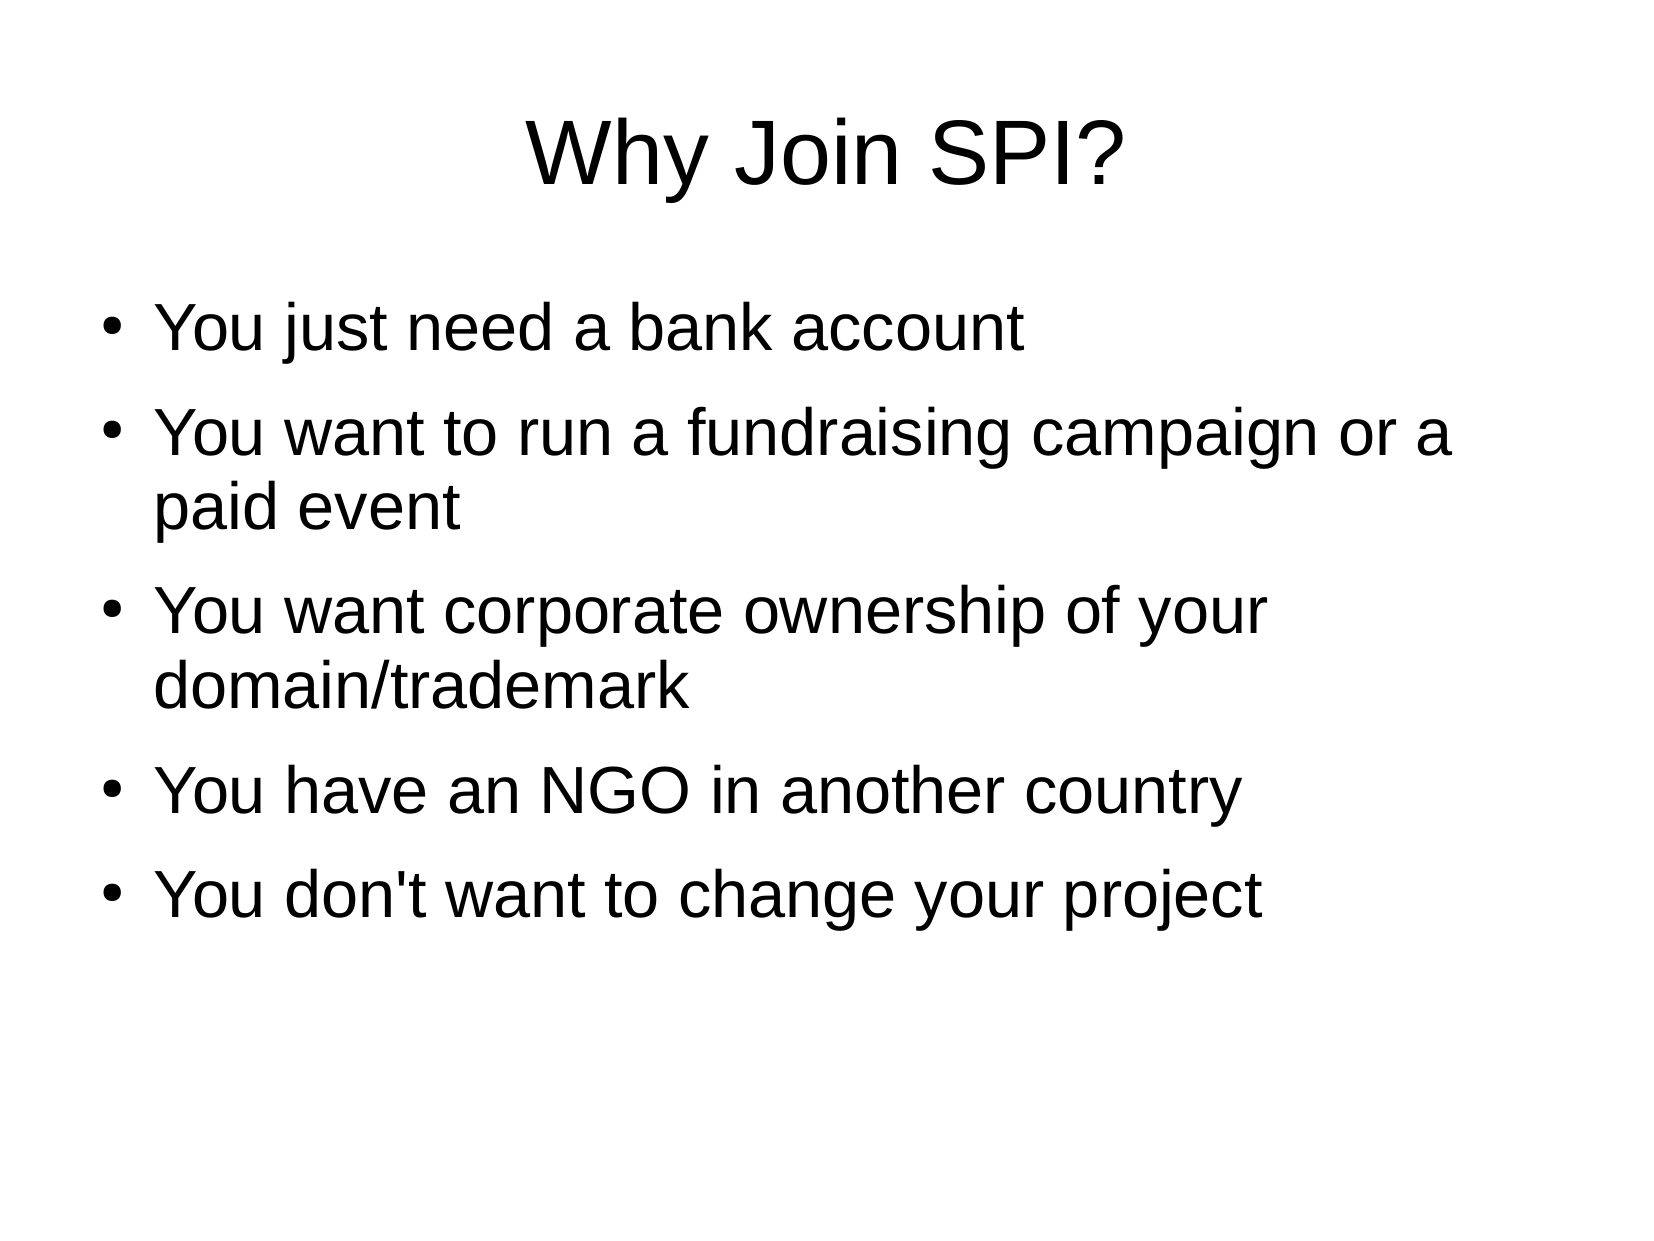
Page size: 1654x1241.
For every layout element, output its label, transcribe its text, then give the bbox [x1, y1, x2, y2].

list You just need a bank account You want to run a fundraising campaign or a paid event You want corporate ownership of your domain/trademark You have an NGO in another country You don't want to change your project [82, 290, 1538, 1171]
title Why Join SPI? [82, 49, 1571, 257]
